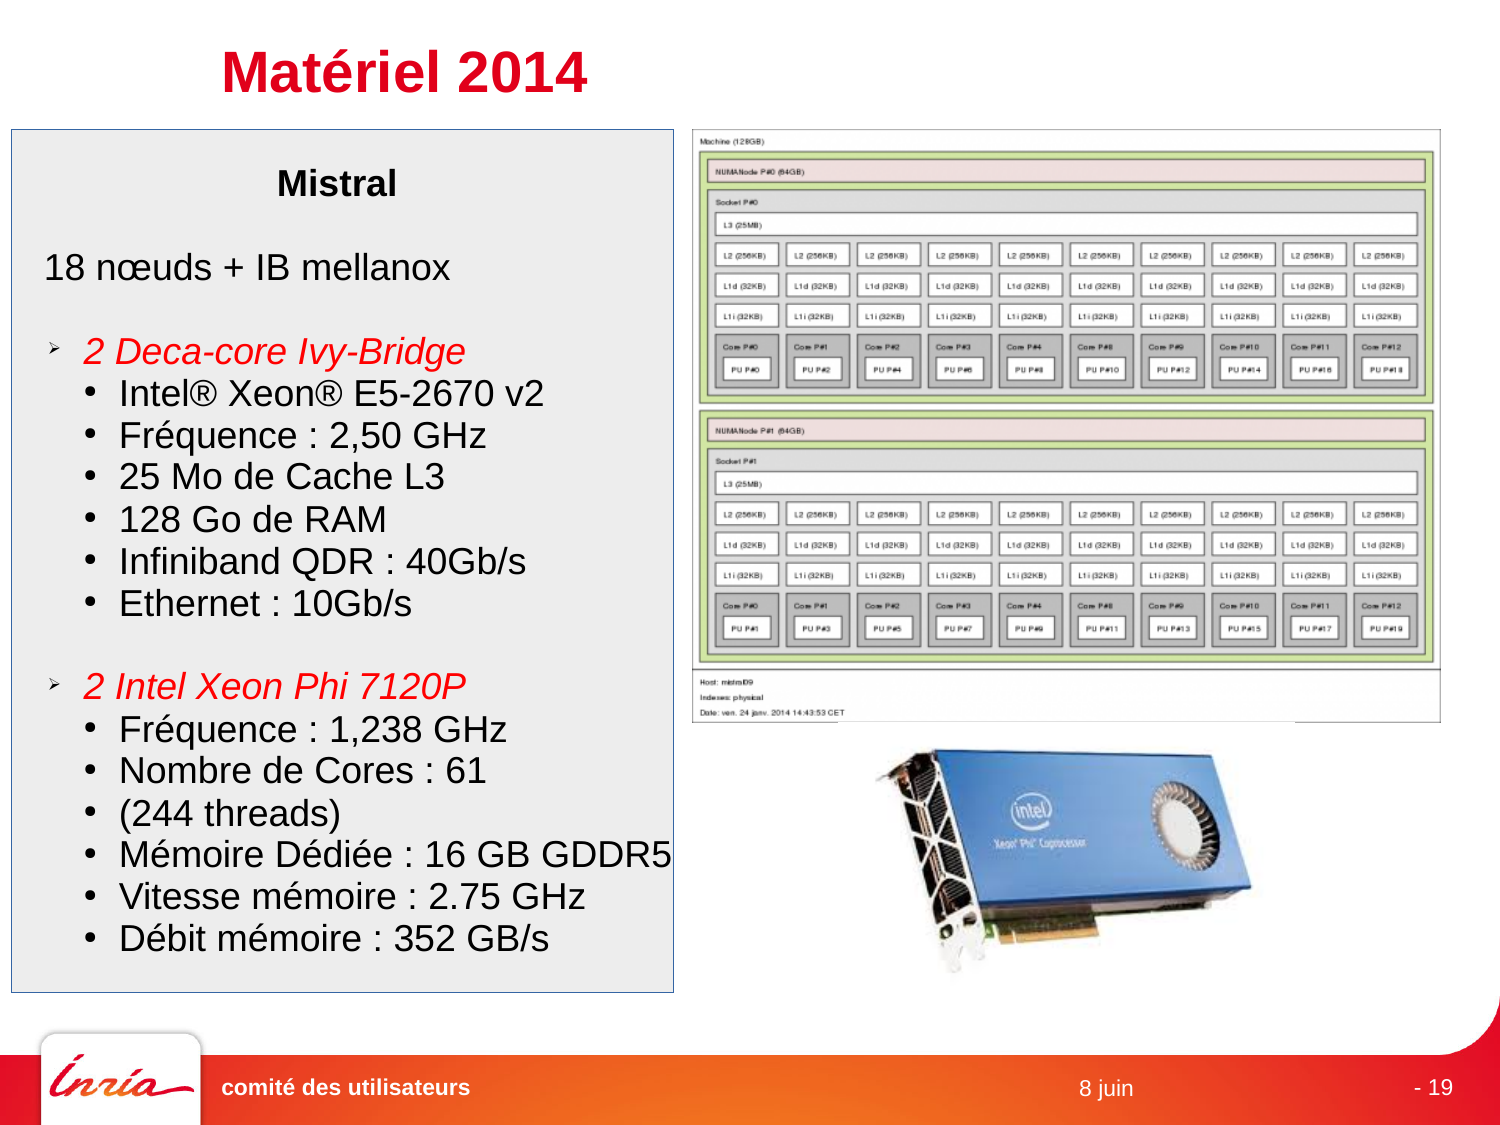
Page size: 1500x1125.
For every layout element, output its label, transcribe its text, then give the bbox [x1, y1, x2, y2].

picture [0, 129, 1500, 1125]
title Matériel 2014 [221, 0, 1459, 163]
text_box Mistral 18 nœuds + IB mellanox 2 Deca-core Ivy-Bridge Intel® Xeon® E5-2670 v2 Fréquence : 2,50 GHz 25 Mo de Cache L3 128 Go de RAM Infiniband QDR : 40Gb/s Ethernet : 10Gb/s 2 Intel Xeon Phi 7120P Fréquence : 1,238 GHz Nombre de Cores : 61 (244 threads) Mémoire Dédiée : 16 GB GDDR5 Vitesse mémoire : 2.75 GHz Débit mémoire : 352 GB/s [11, 129, 674, 993]
